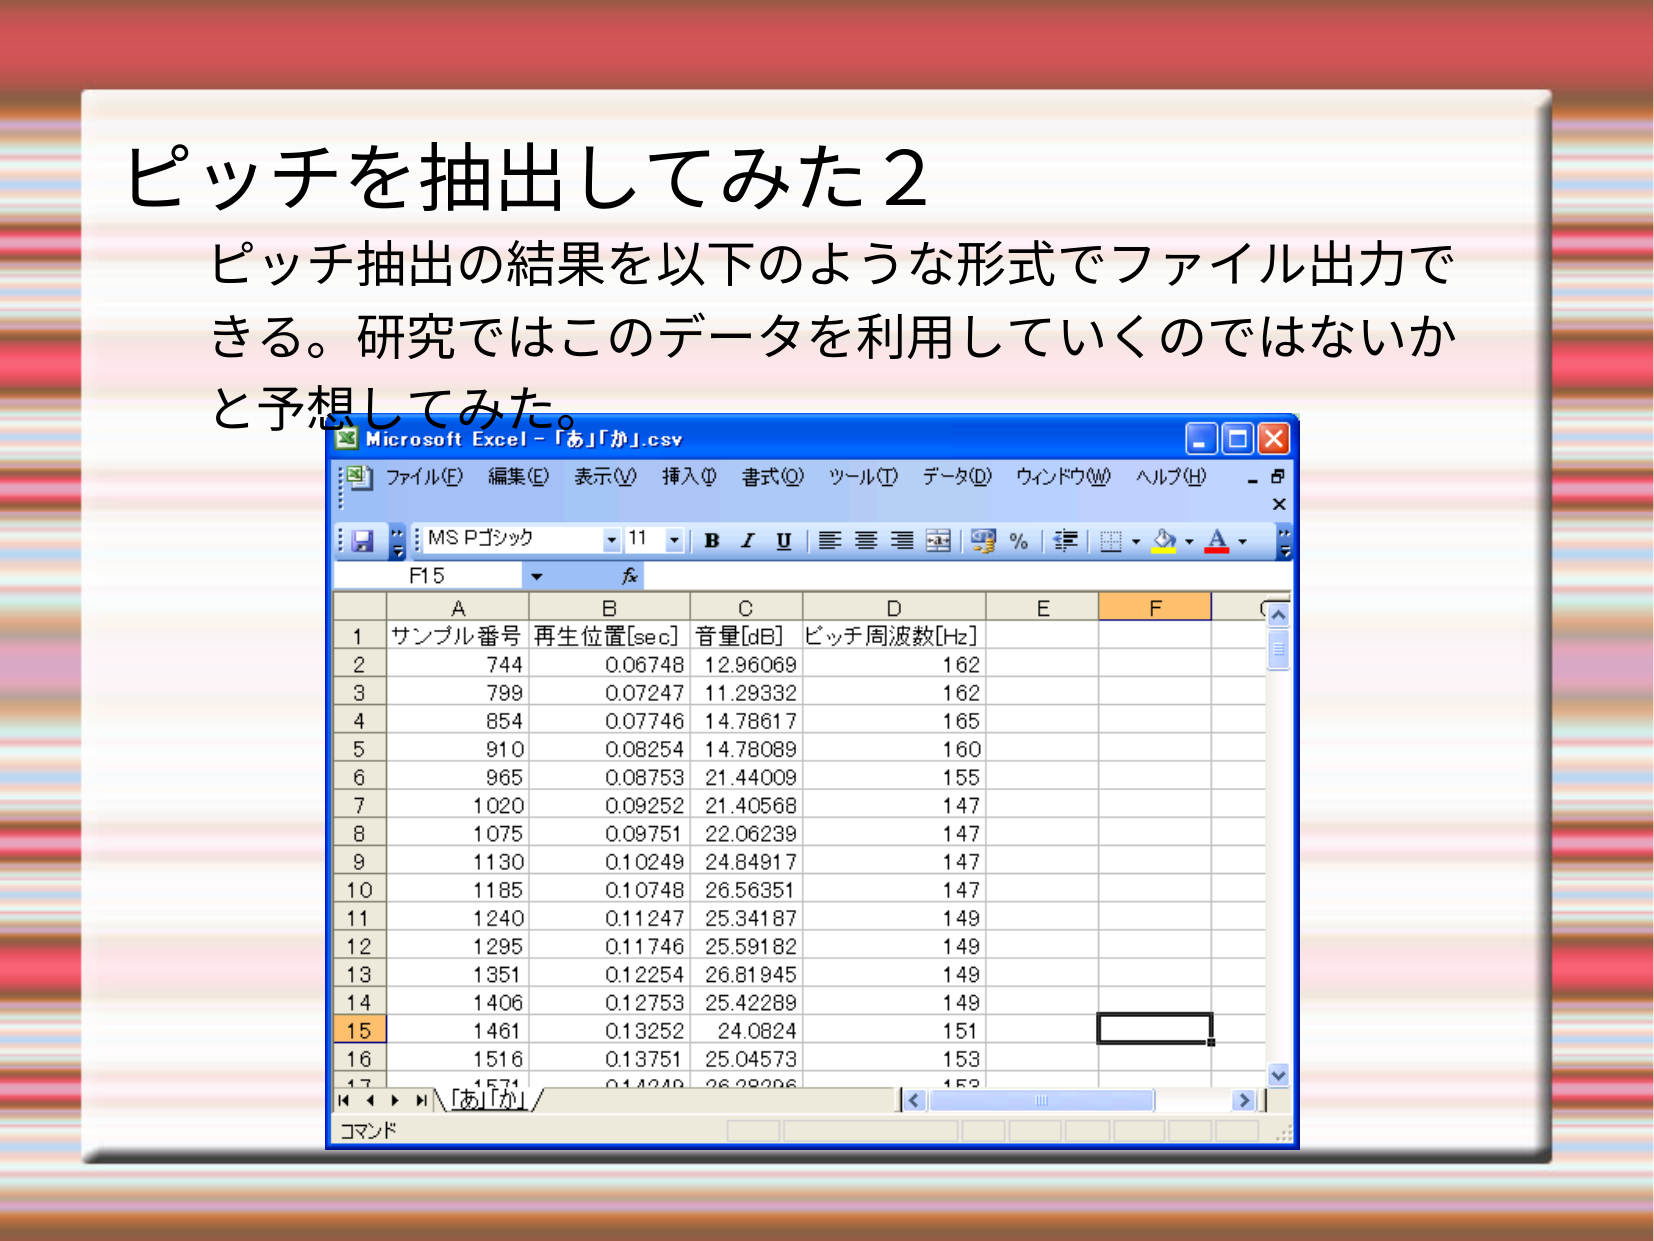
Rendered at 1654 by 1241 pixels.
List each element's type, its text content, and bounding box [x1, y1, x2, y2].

text_box ピッチを抽出してみた２ [118, 118, 1300, 194]
text_box ピッチ抽出の結果を以下のような形式でファイル出力できる。研究ではこのデータを利用していくのではないかと予想してみた。 [206, 224, 1506, 375]
picture [0, 0, 1654, 1241]
